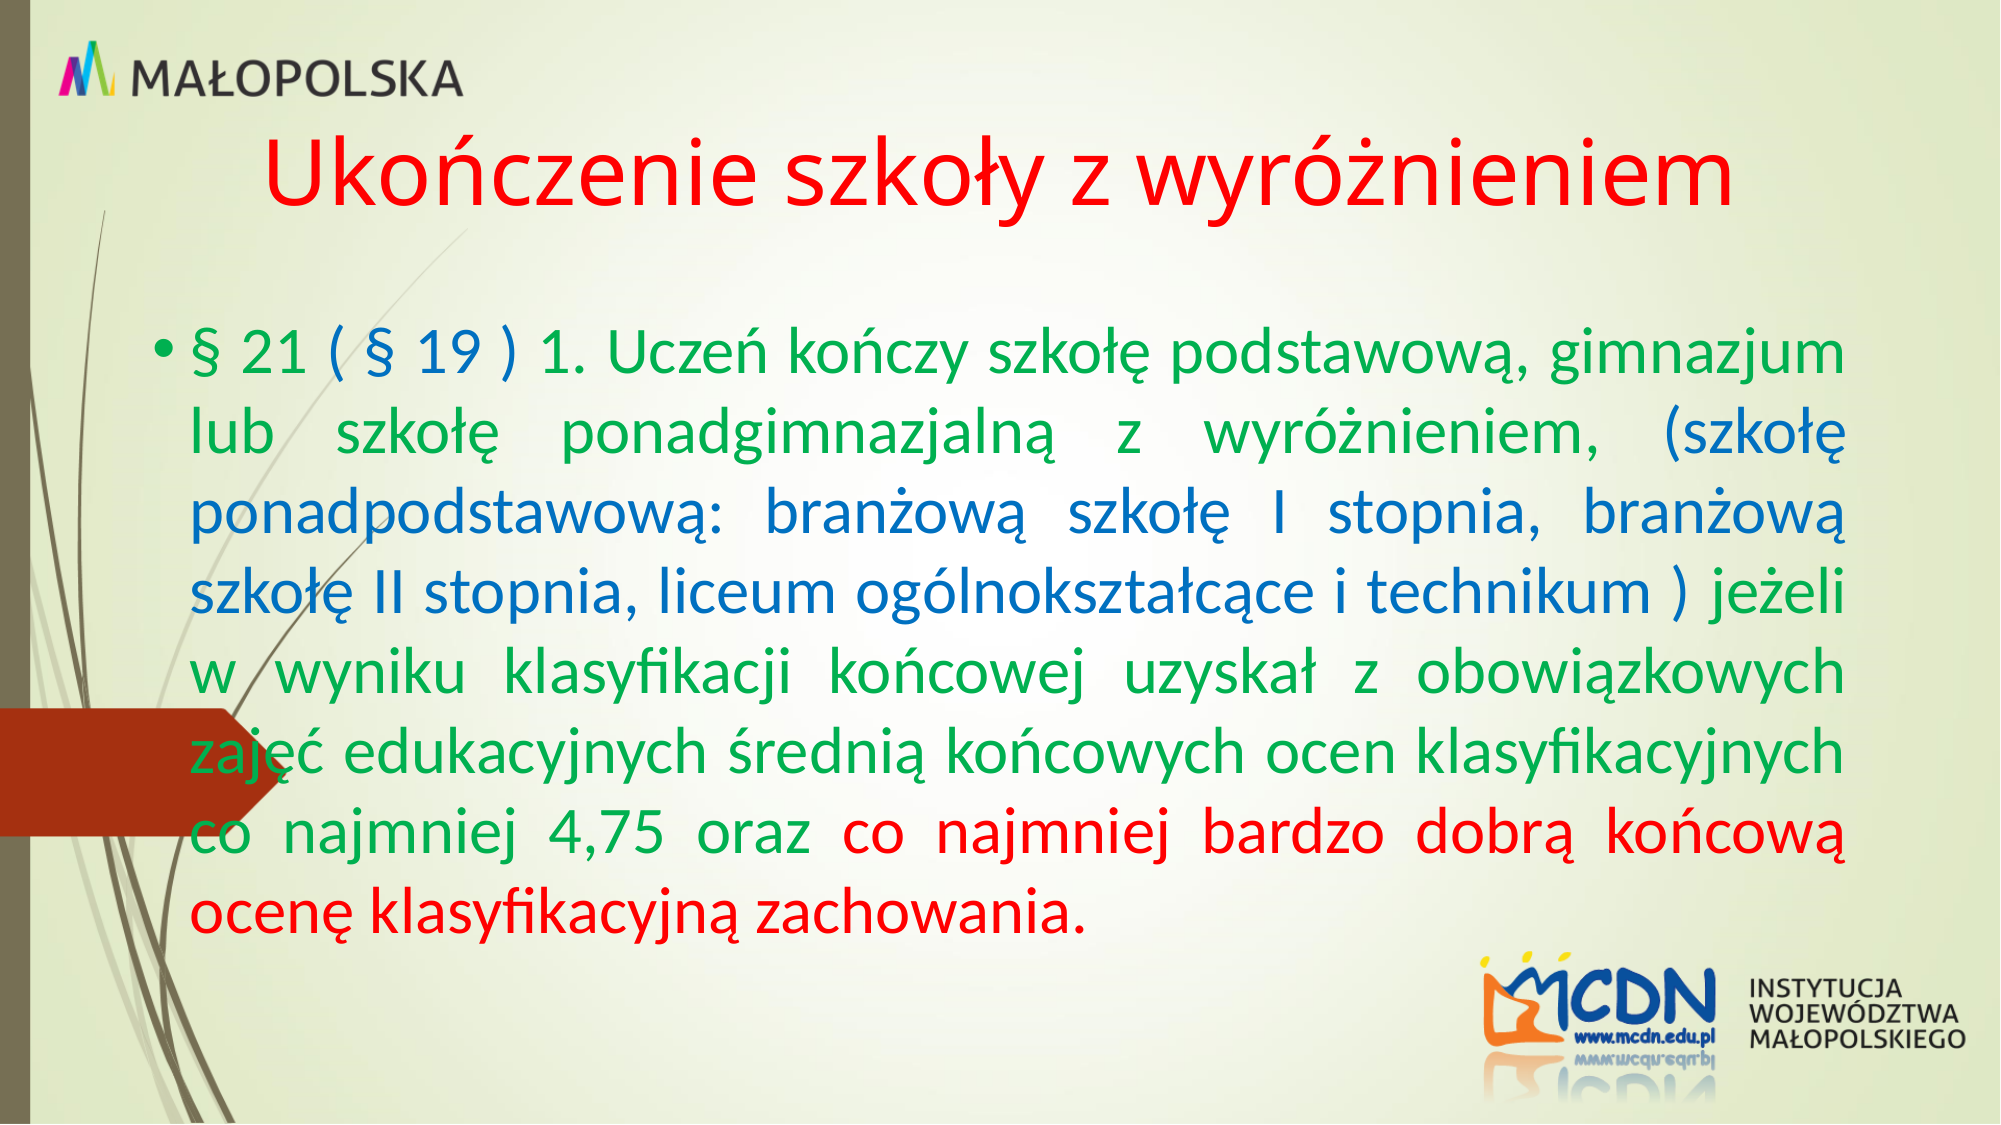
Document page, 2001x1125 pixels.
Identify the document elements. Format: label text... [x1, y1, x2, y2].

list § 21 ( § 19 ) 1. Uczeń kończy szkołę podstawową, gimnazjum lub szkołę ponadgimnazjalną z wyróżnieniem, (szkołę ponadpodstawową: branżową szkołę I stopnia, branżową szkołę II stopnia, liceum ogólnokształcące i technikum ) jeżeli w wyniku klasyfikacji końcowej uzyskał z obowiązkowych zajęć edukacyjnych średnią końcowych ocen klasyfikacyjnych co najmniej 4,75 oraz co najmniej bardzo dobrą końcową ocenę klasyfikacyjną zachowania. [137, 299, 1863, 1014]
title Ukończenie szkoły z wyróżnieniem [137, 59, 1863, 278]
picture [0, 0, 2001, 1125]
